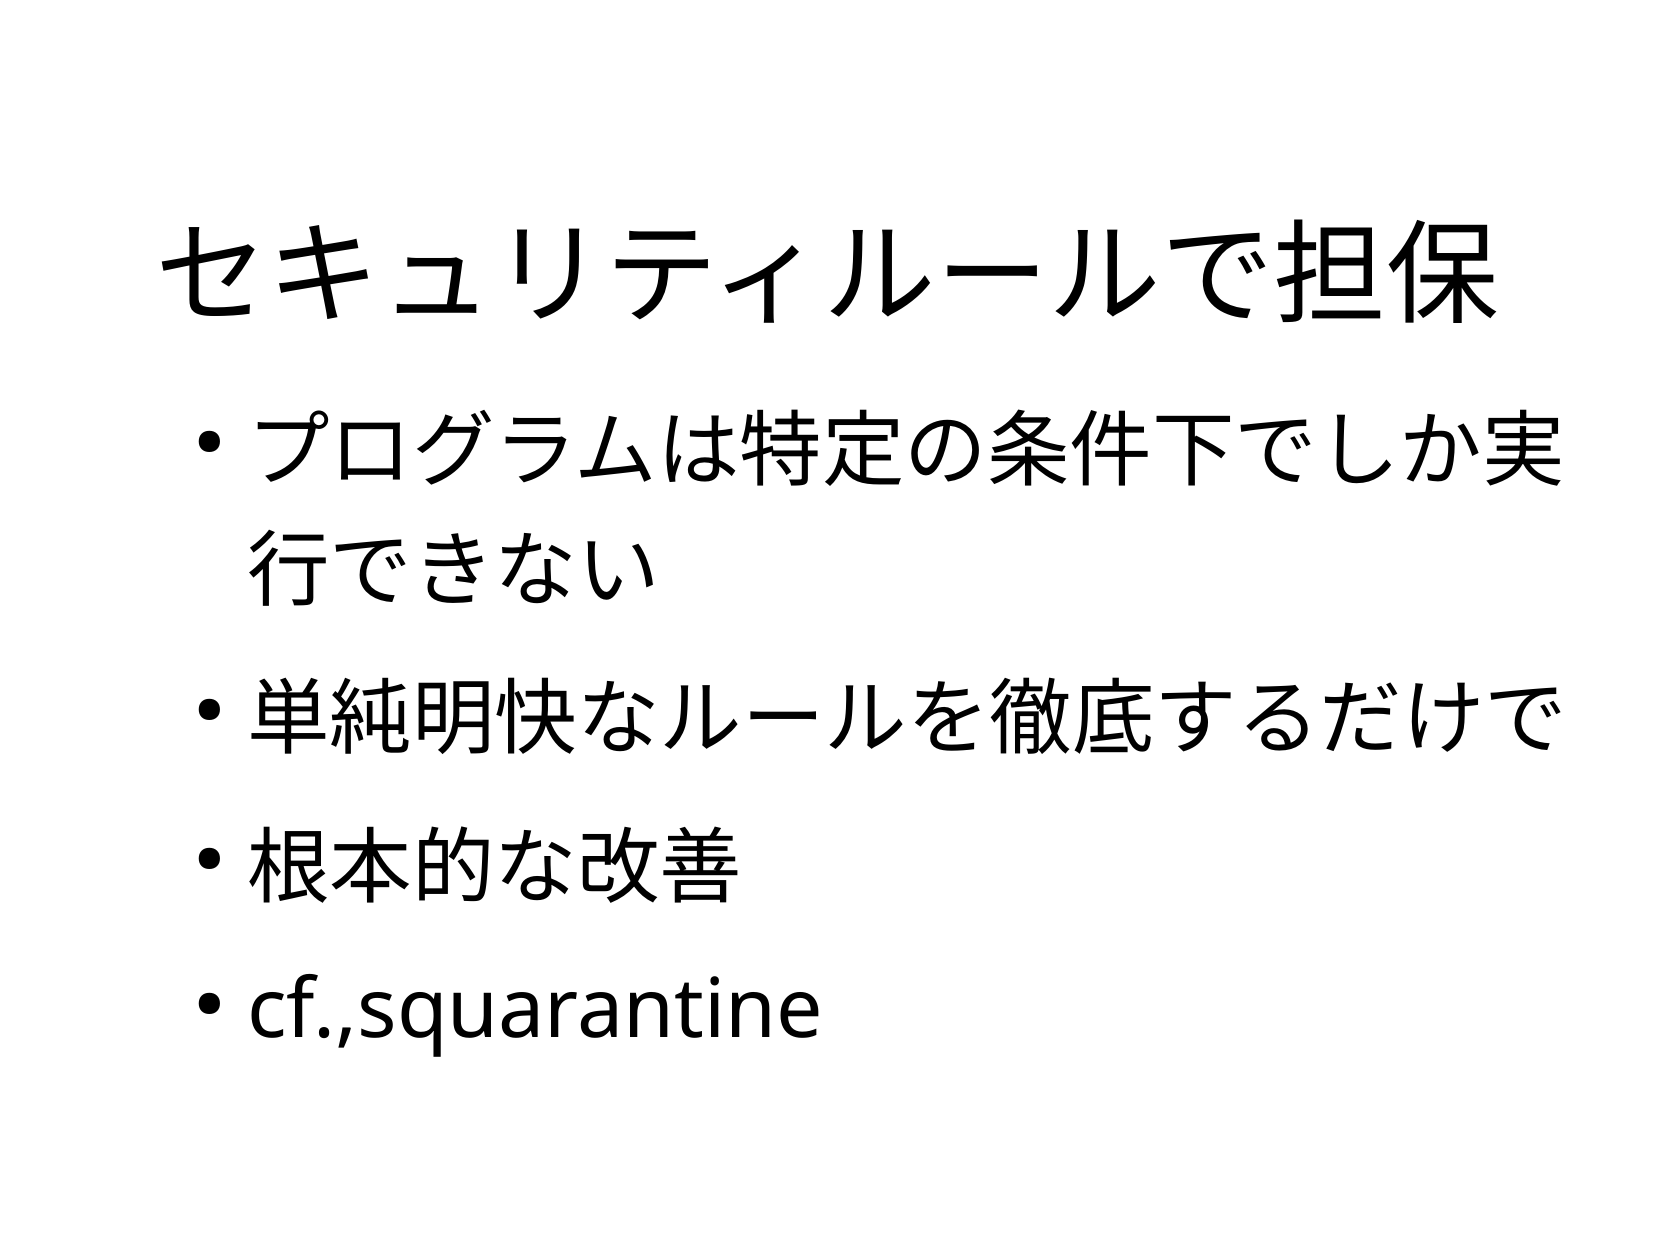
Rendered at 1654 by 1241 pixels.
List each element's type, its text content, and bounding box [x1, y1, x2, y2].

title セキュリティルールで担保 [82, 161, 1571, 369]
list プログラムは特定の条件下でしか実行できない 単純明快なルールを徹底するだけで 根本的な改善 cf.,squarantine [177, 383, 1571, 1104]
